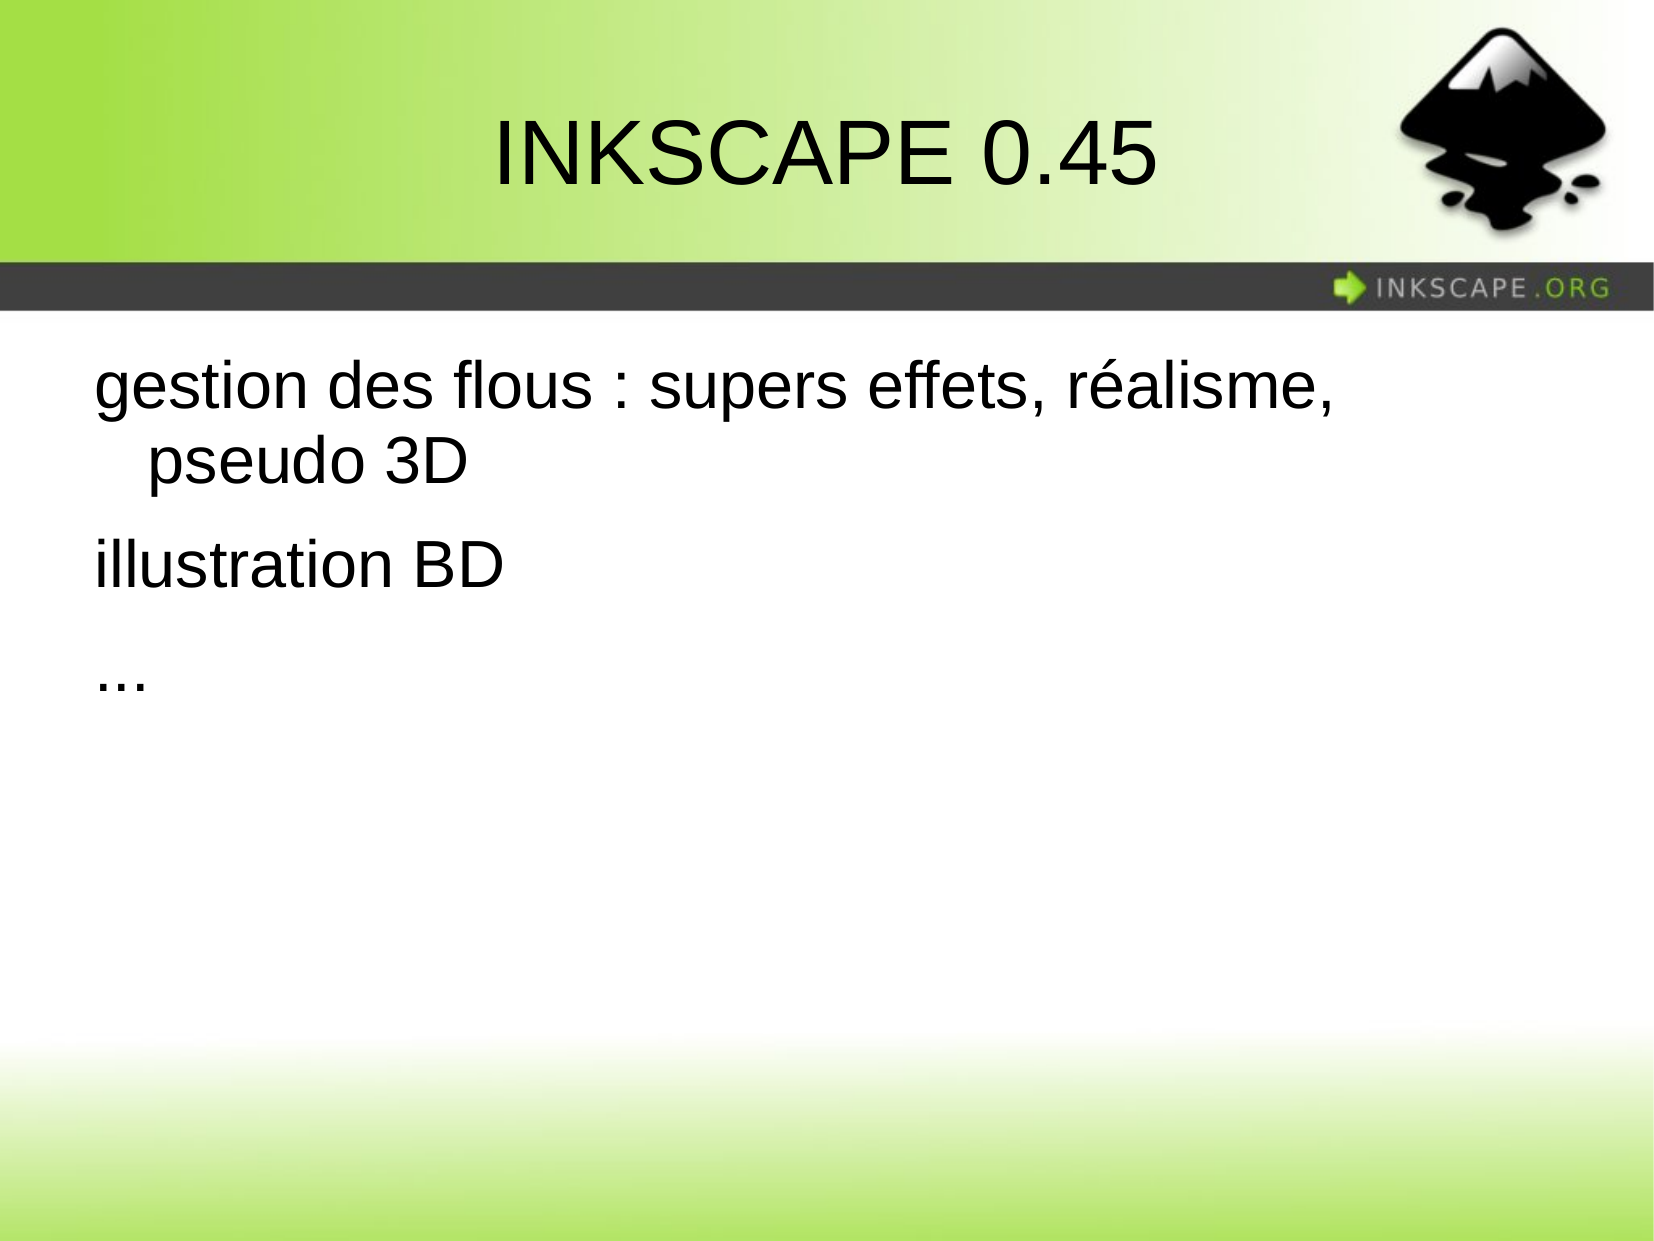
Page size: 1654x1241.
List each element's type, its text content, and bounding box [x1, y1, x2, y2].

picture [0, 0, 1654, 1241]
title INKSCAPE 0.45 [82, 49, 1571, 257]
list gestion des flous : supers effets, réalisme, pseudo 3D illustration BD ... [76, 347, 1565, 1152]
